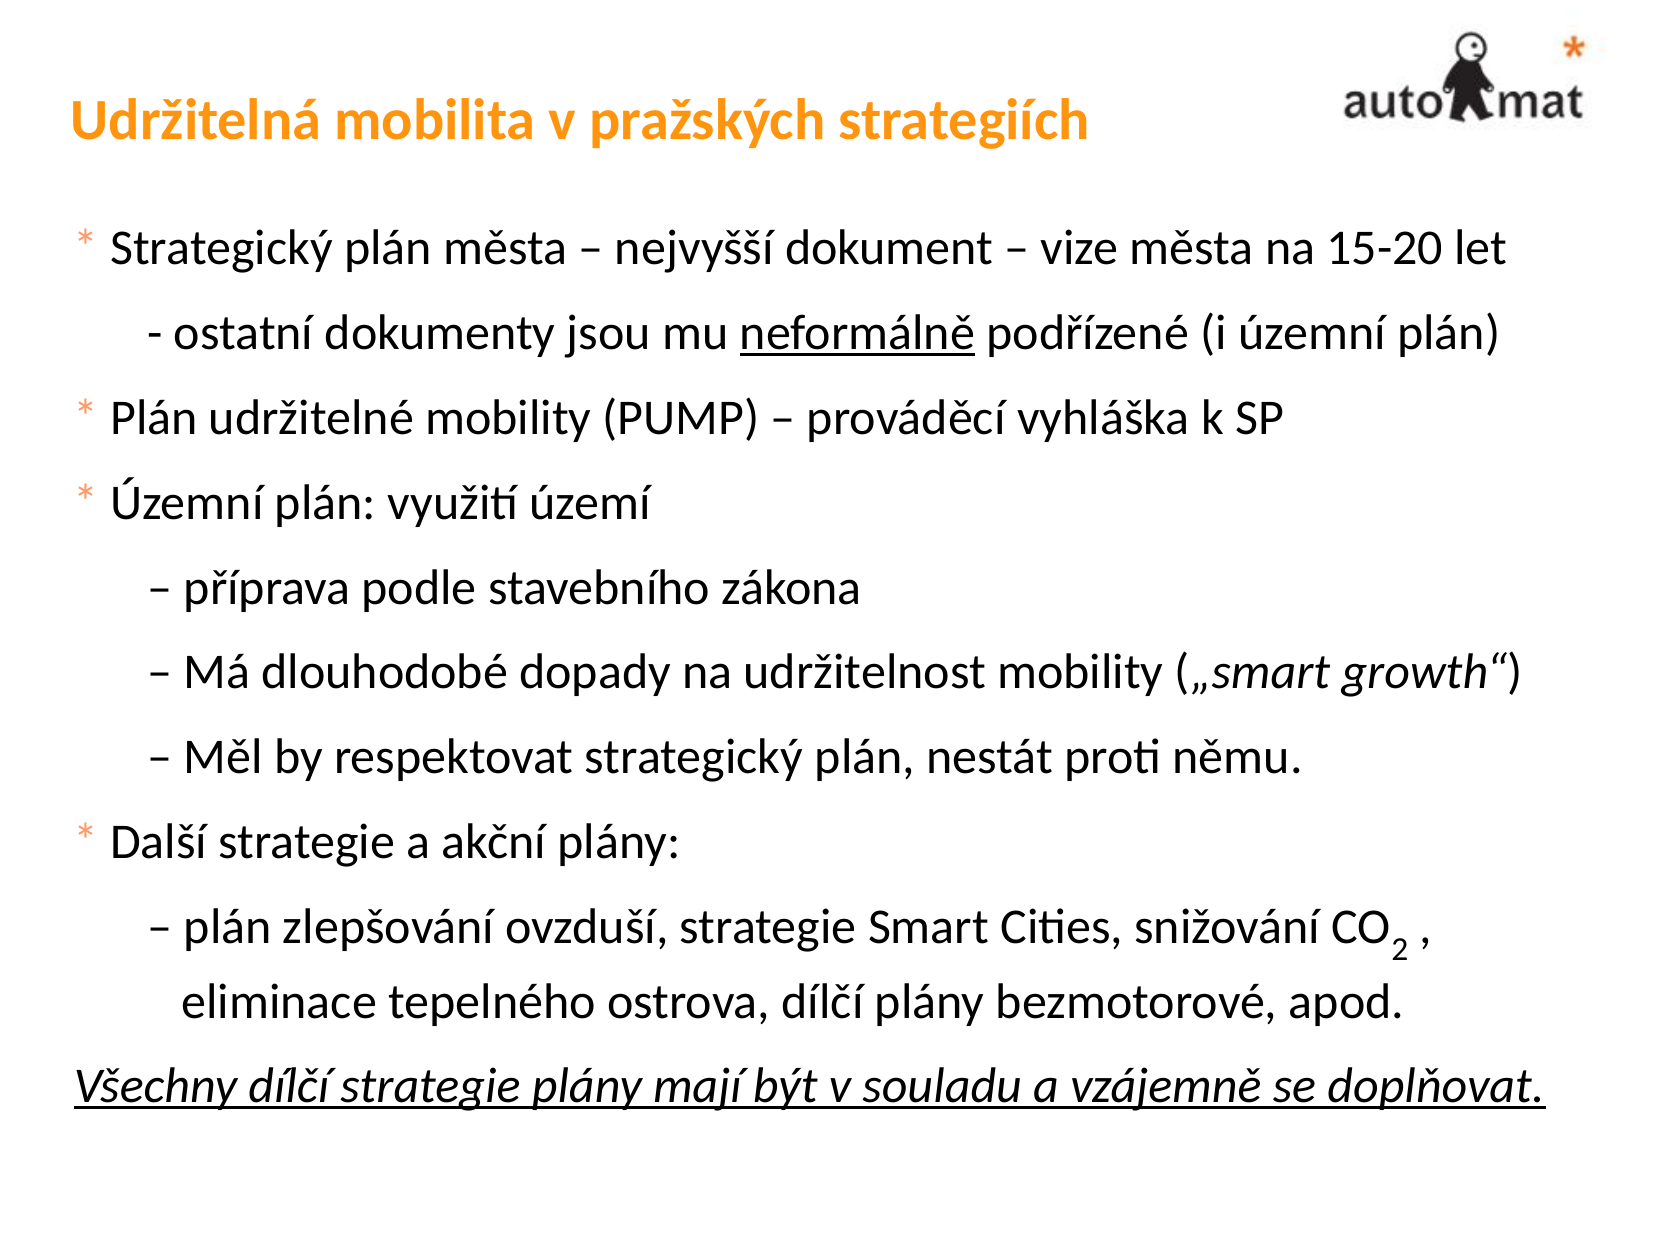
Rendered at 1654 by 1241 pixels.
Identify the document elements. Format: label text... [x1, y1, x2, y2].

text_box * Strategický plán města – nejvyšší dokument – vize města na 15-20 let - ostatní dokumenty jsou mu neformálně podřízené (i územní plán) * Plán udržitelné mobility (PUMP) – prováděcí vyhláška k SP * Územní plán: využití území – příprava podle stavebního zákona – Má dlouhodobé dopady na udržitelnost mobility („smart growth“) – Měl by respektovat strategický plán, nestát proti němu. * Další strategie a akční plány: – plán zlepšování ovzduší, strategie Smart Cities, snižování CO2 , eliminace tepelného ostrova, dílčí plány bezmotorové, apod. Všechny dílčí strategie plány mají být v souladu a vzájemně se doplňovat. [59, 206, 1571, 1181]
picture [1300, 0, 1636, 151]
text_box Udržitelná mobilita v pražských strategiích [70, 82, 1536, 206]
